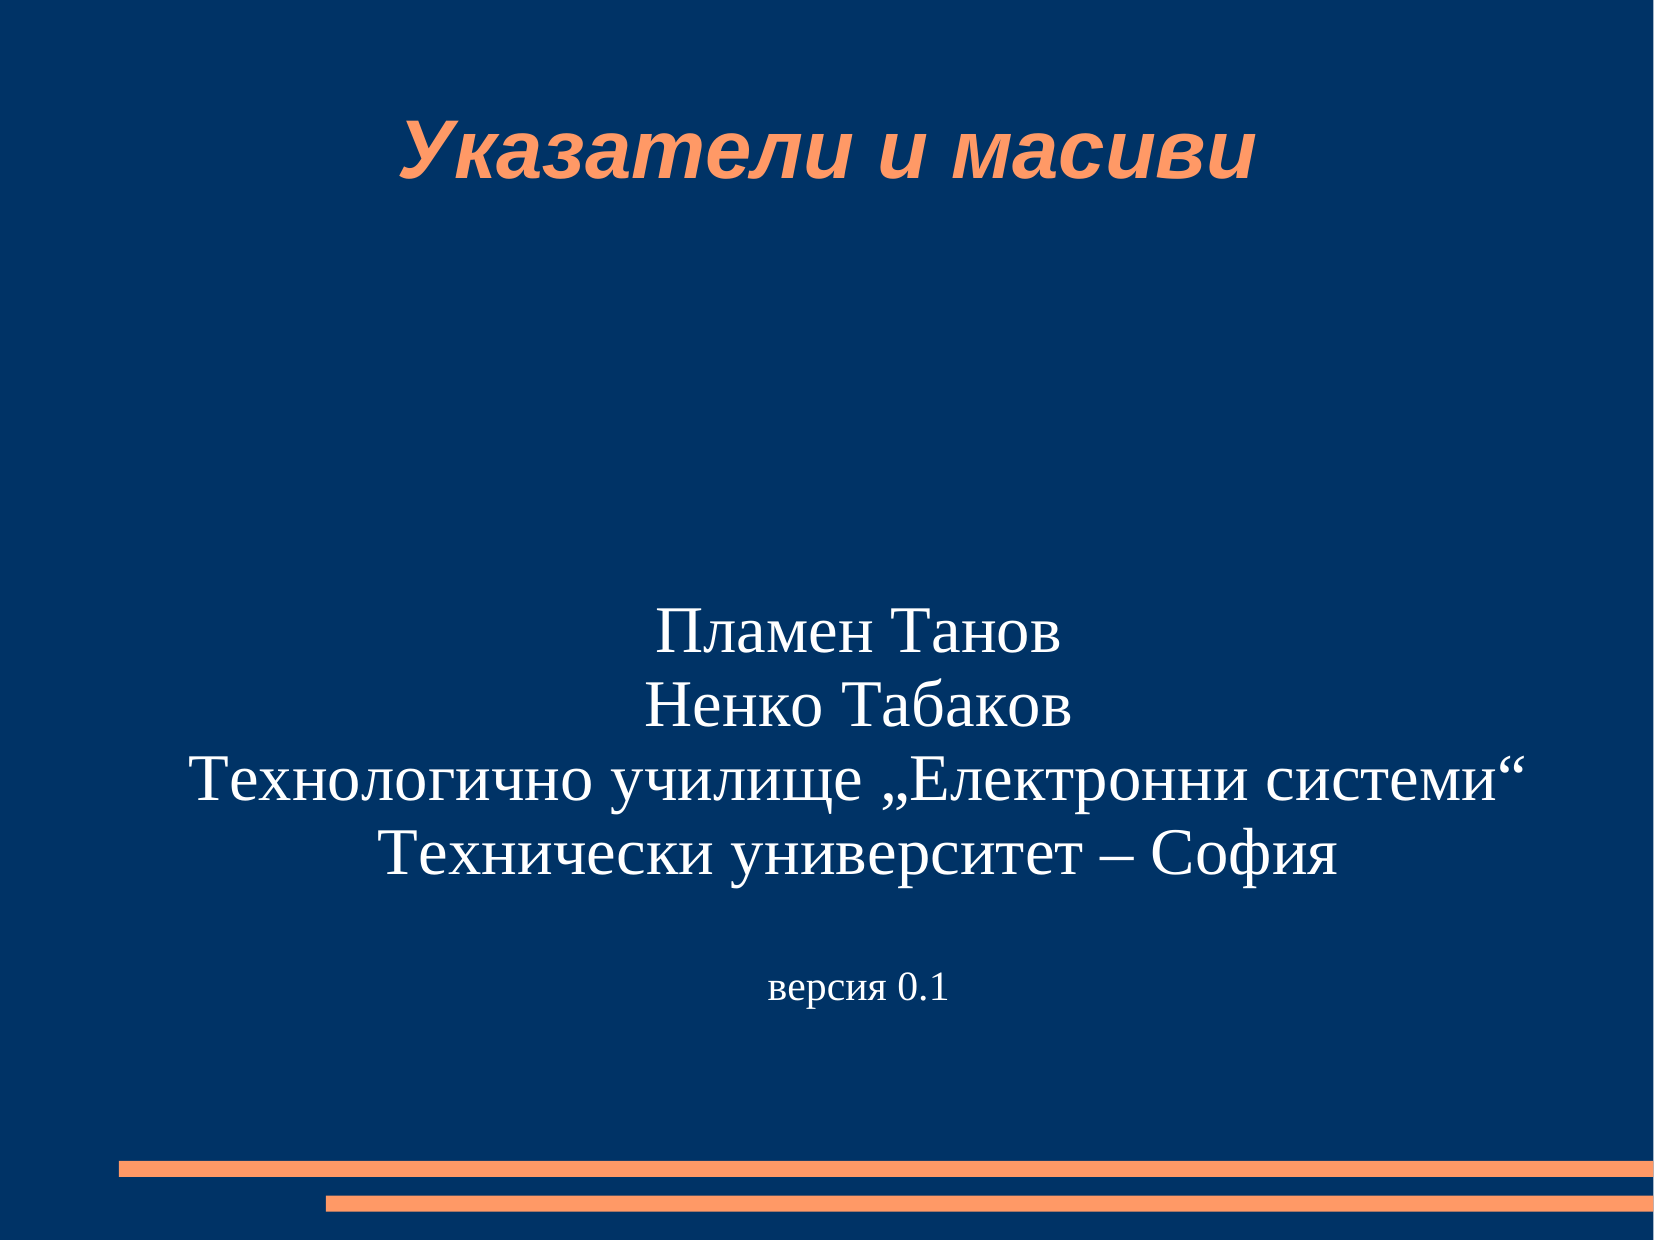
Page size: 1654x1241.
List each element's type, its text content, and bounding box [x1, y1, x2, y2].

title Указатели и масиви [121, 46, 1534, 254]
subtitle Пламен Танов Ненко Табаков Технологично училище „Електронни системи“ Технически университет – София версия 0.1 [121, 322, 1561, 1133]
